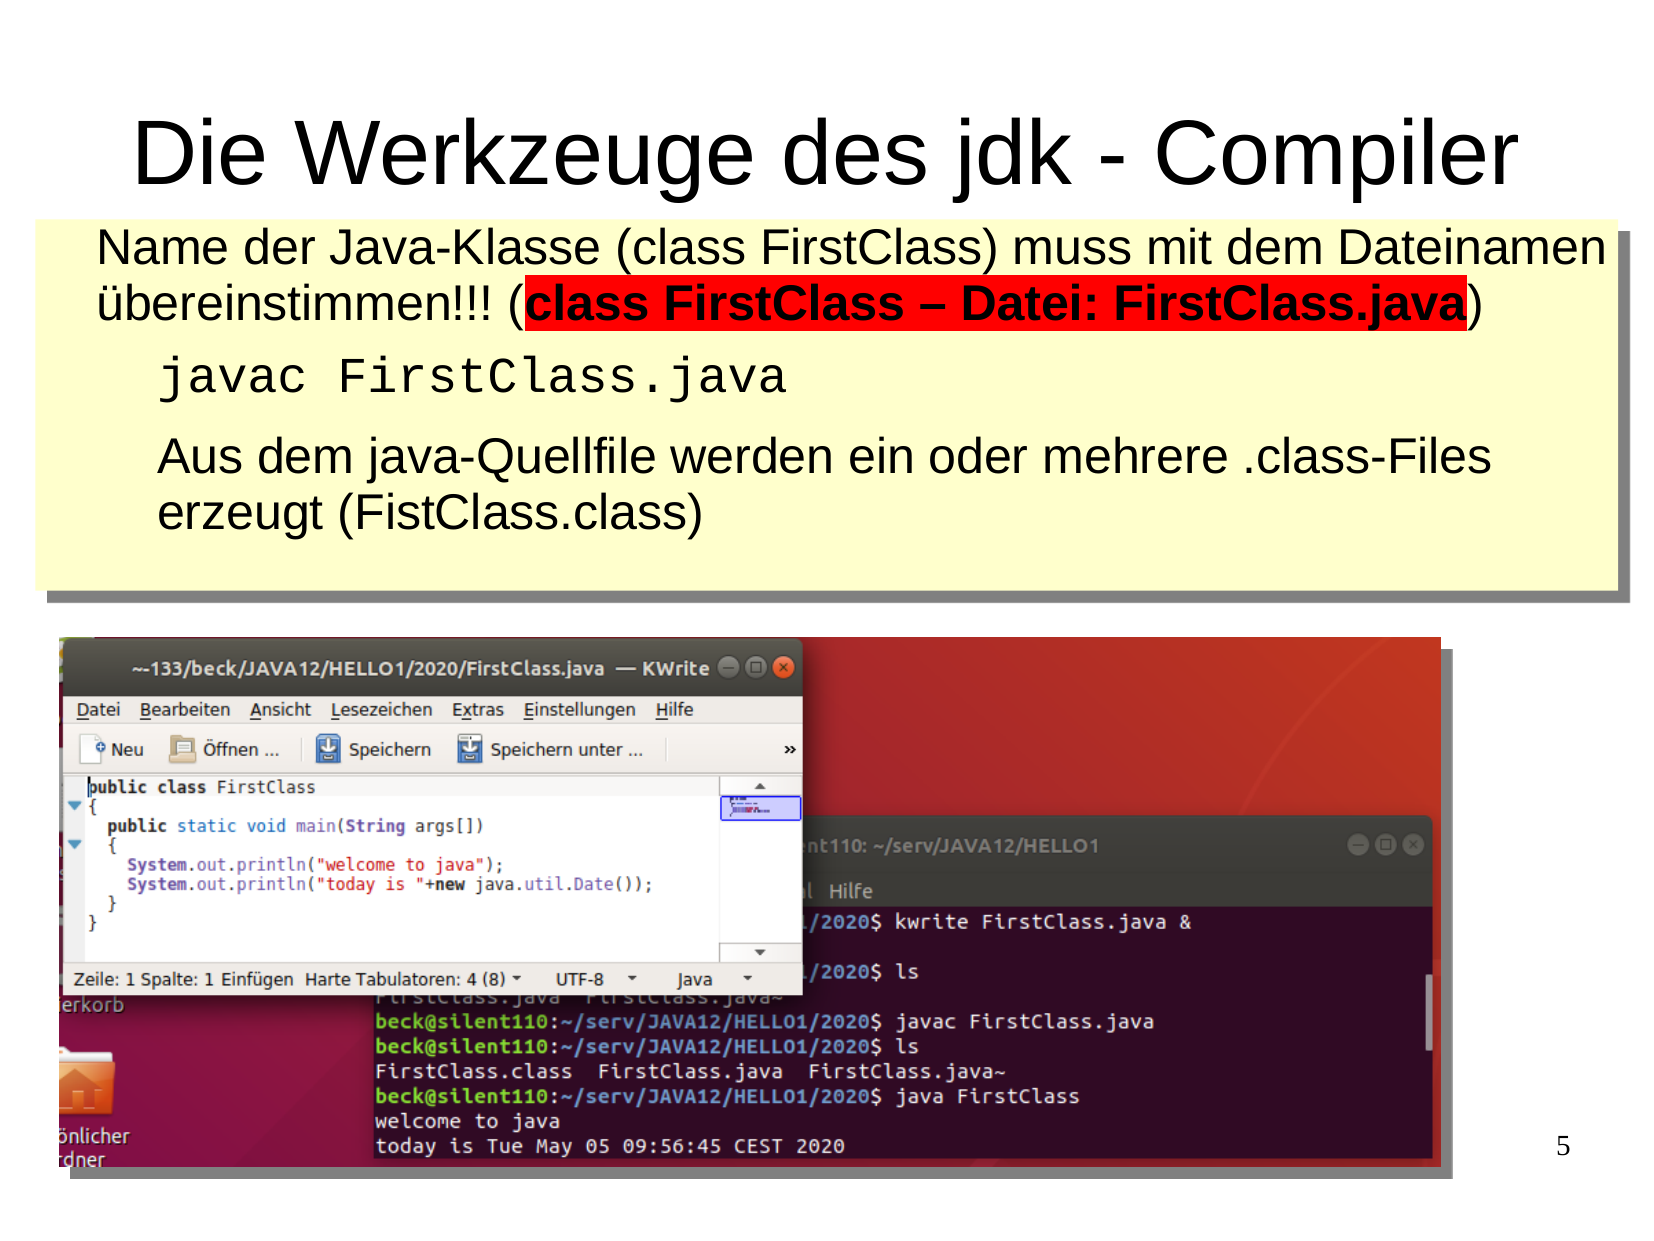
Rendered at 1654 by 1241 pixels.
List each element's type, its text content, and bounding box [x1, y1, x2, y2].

picture [59, 637, 1441, 1167]
list Name der Java-Klasse (class FirstClass) muss mit dem Dateinamen übereinstimmen!!! (class FirstClass – Datei: FirstClass.java) javac FirstClass.java Aus dem java-Quellfile werden ein oder mehrere .class-Files erzeugt (FistClass.class) [35, 219, 1619, 591]
title Die Werkzeuge des jdk - Compiler [82, 49, 1571, 219]
